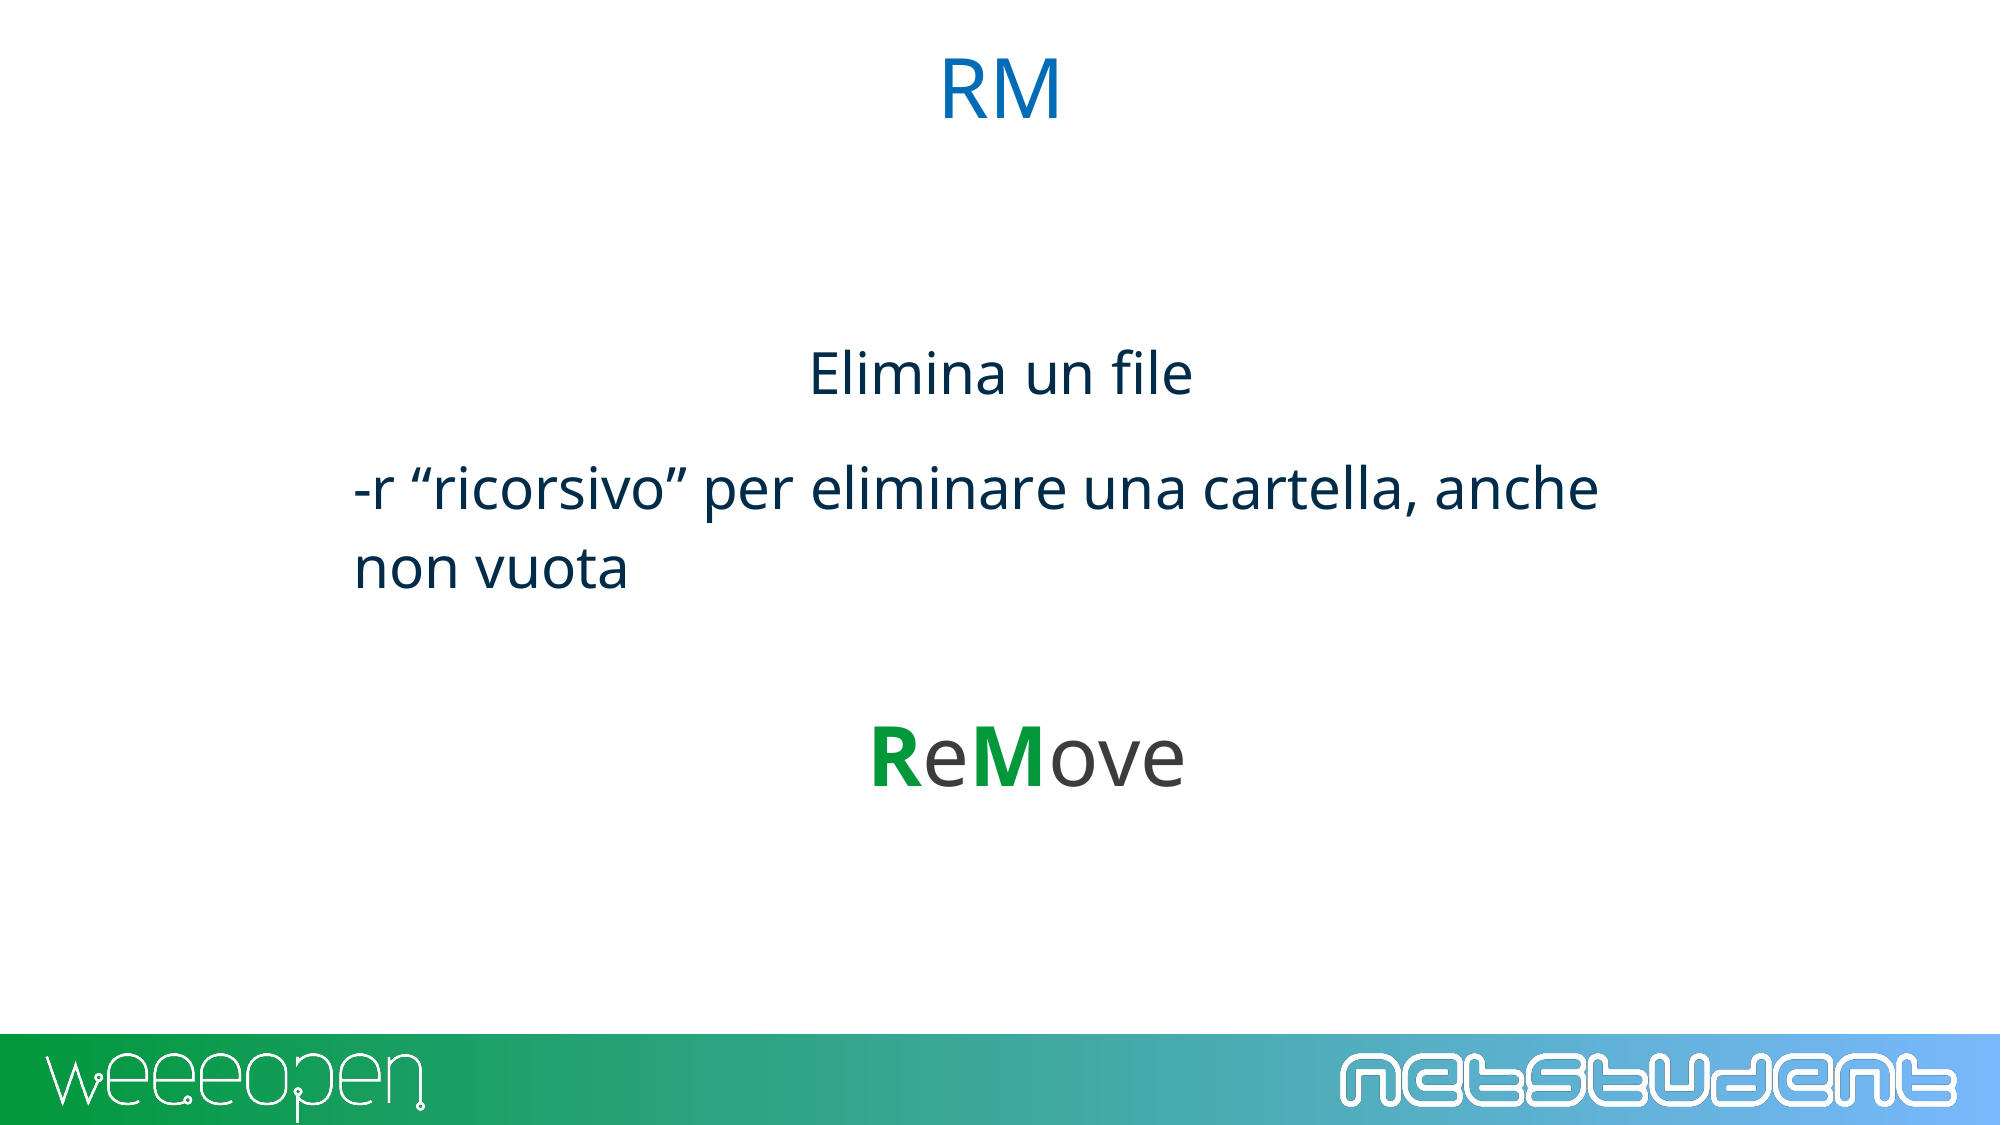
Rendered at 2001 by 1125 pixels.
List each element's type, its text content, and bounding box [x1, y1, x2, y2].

text_box ReMove [860, 710, 1196, 812]
title RM [43, 29, 1959, 247]
picture [45, 1053, 425, 1123]
picture [1340, 1053, 1957, 1107]
text_box Elimina un file -r “ricorsivo” per eliminare una cartella, anche non vuota [338, 324, 1665, 710]
